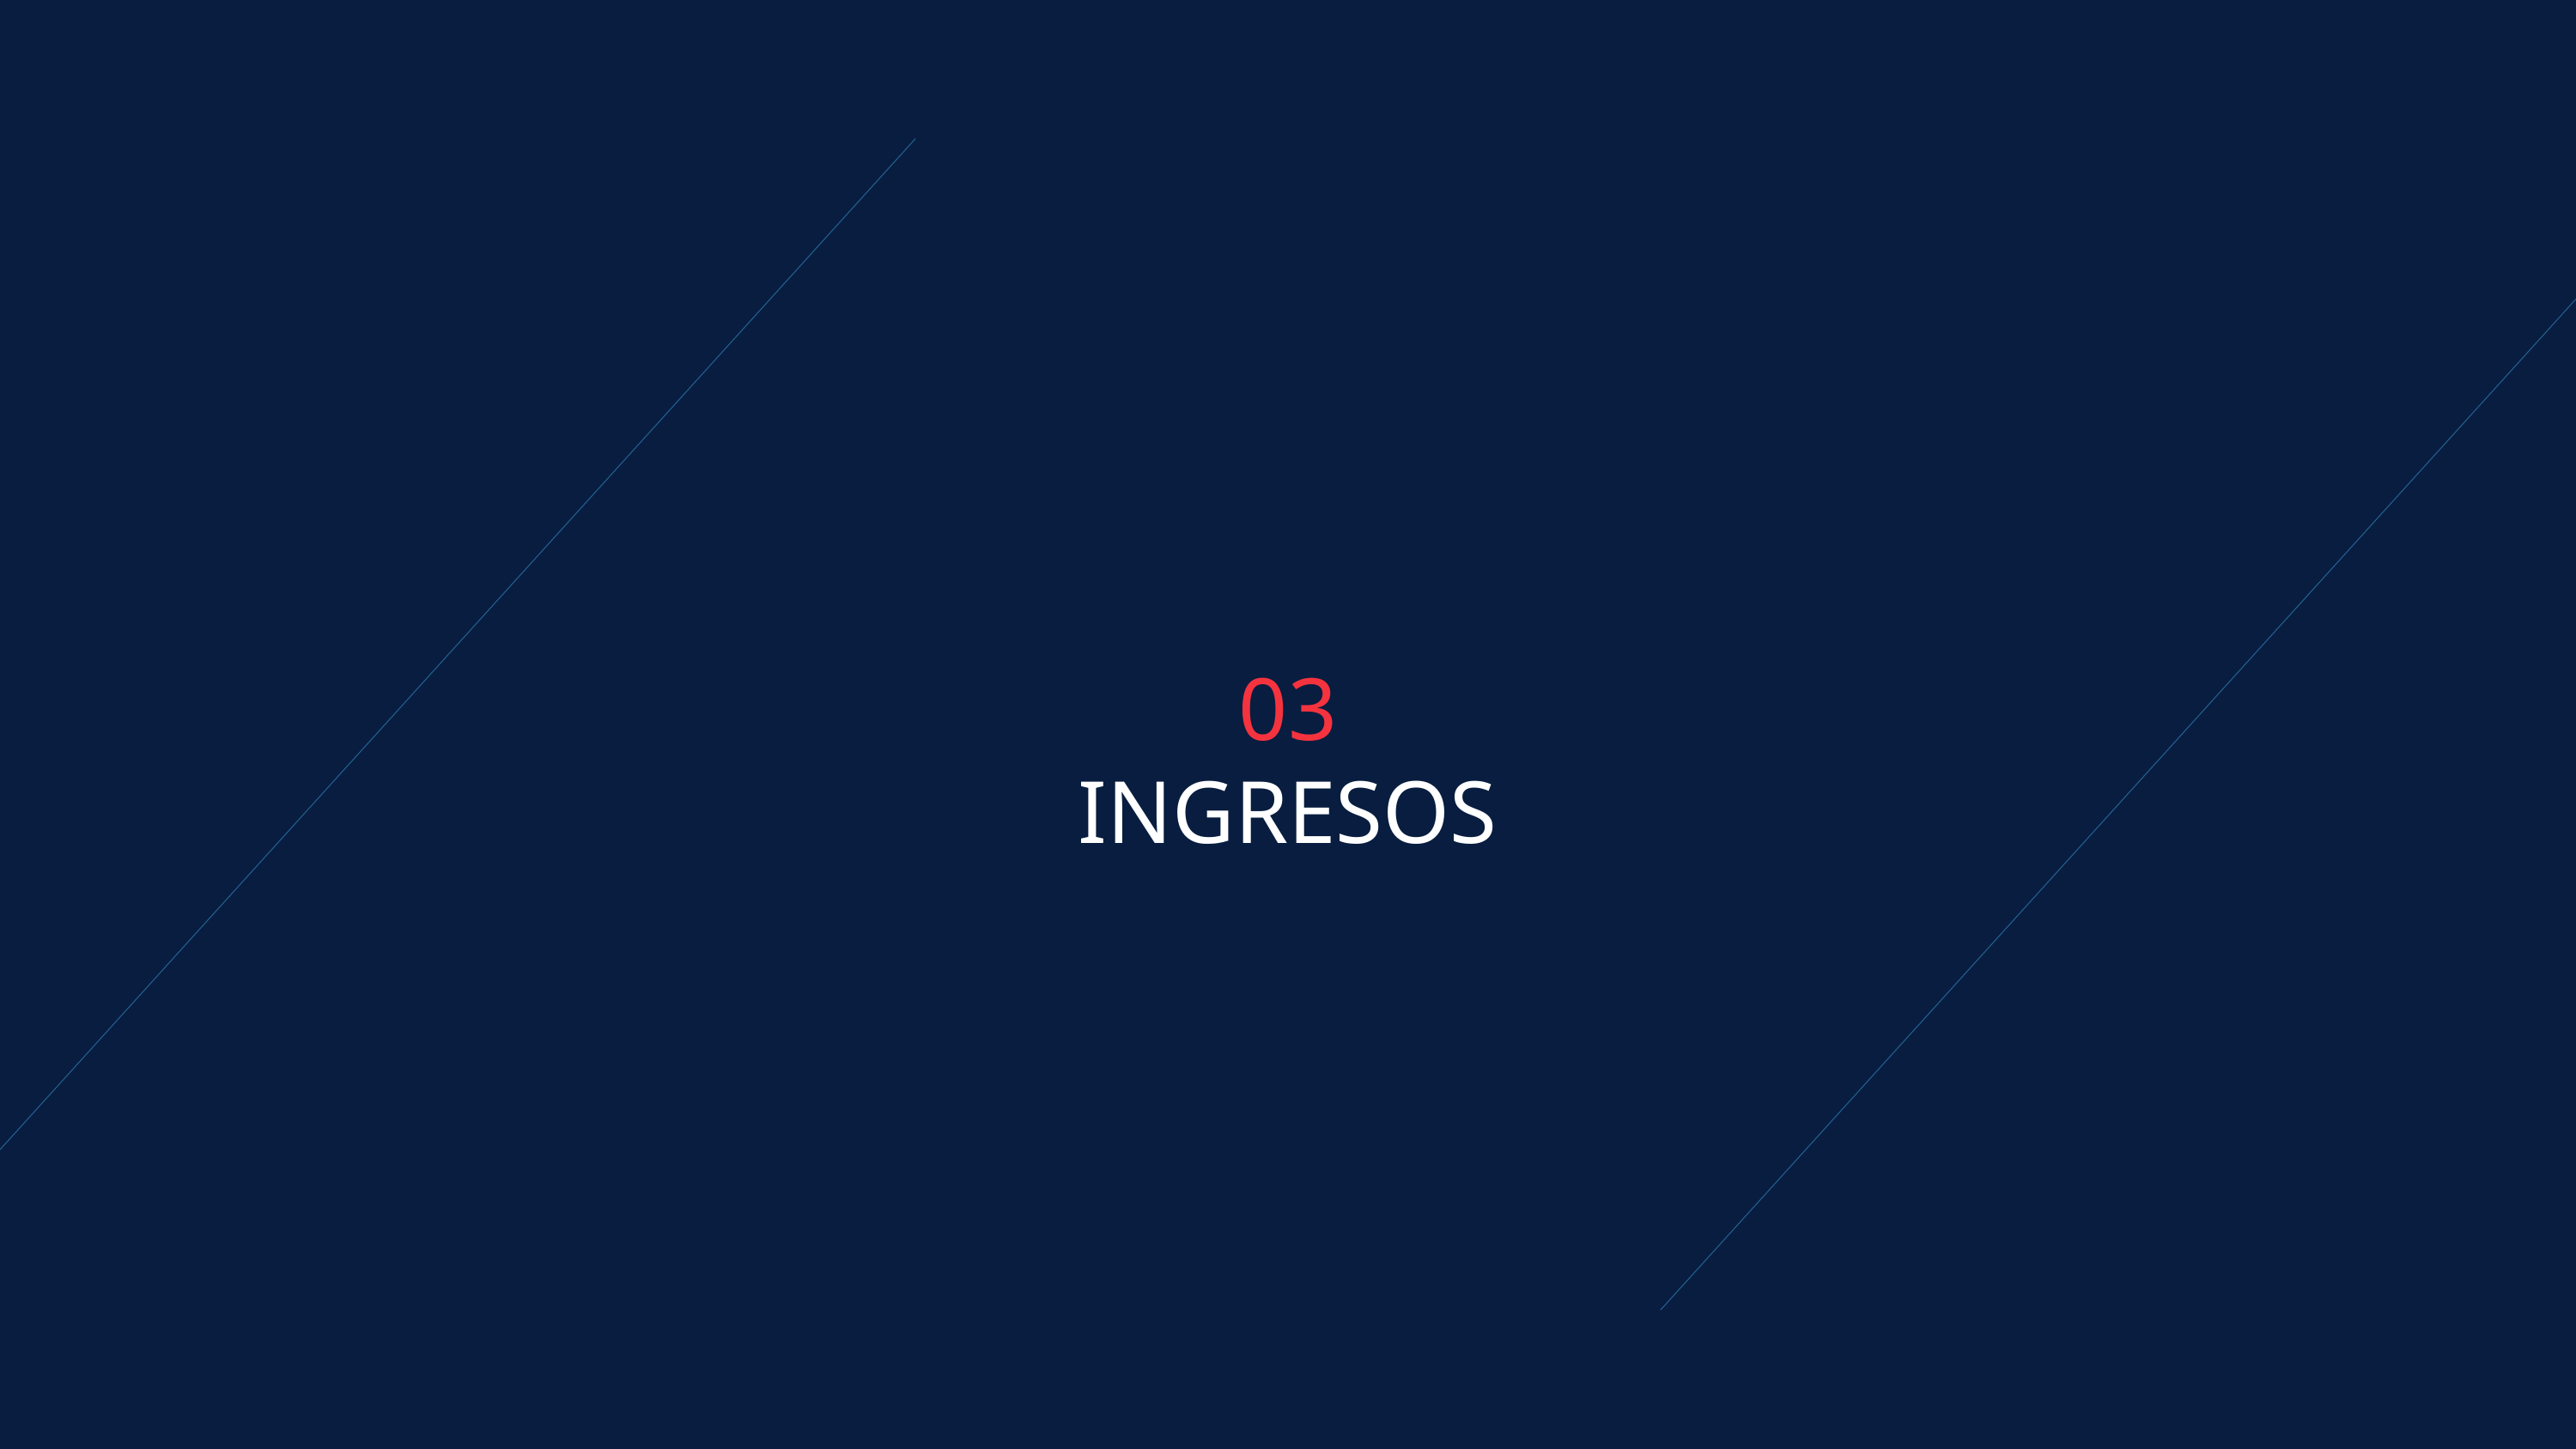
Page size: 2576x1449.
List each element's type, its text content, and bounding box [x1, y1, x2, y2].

list 03 INGRESOS [240, 647, 2336, 869]
